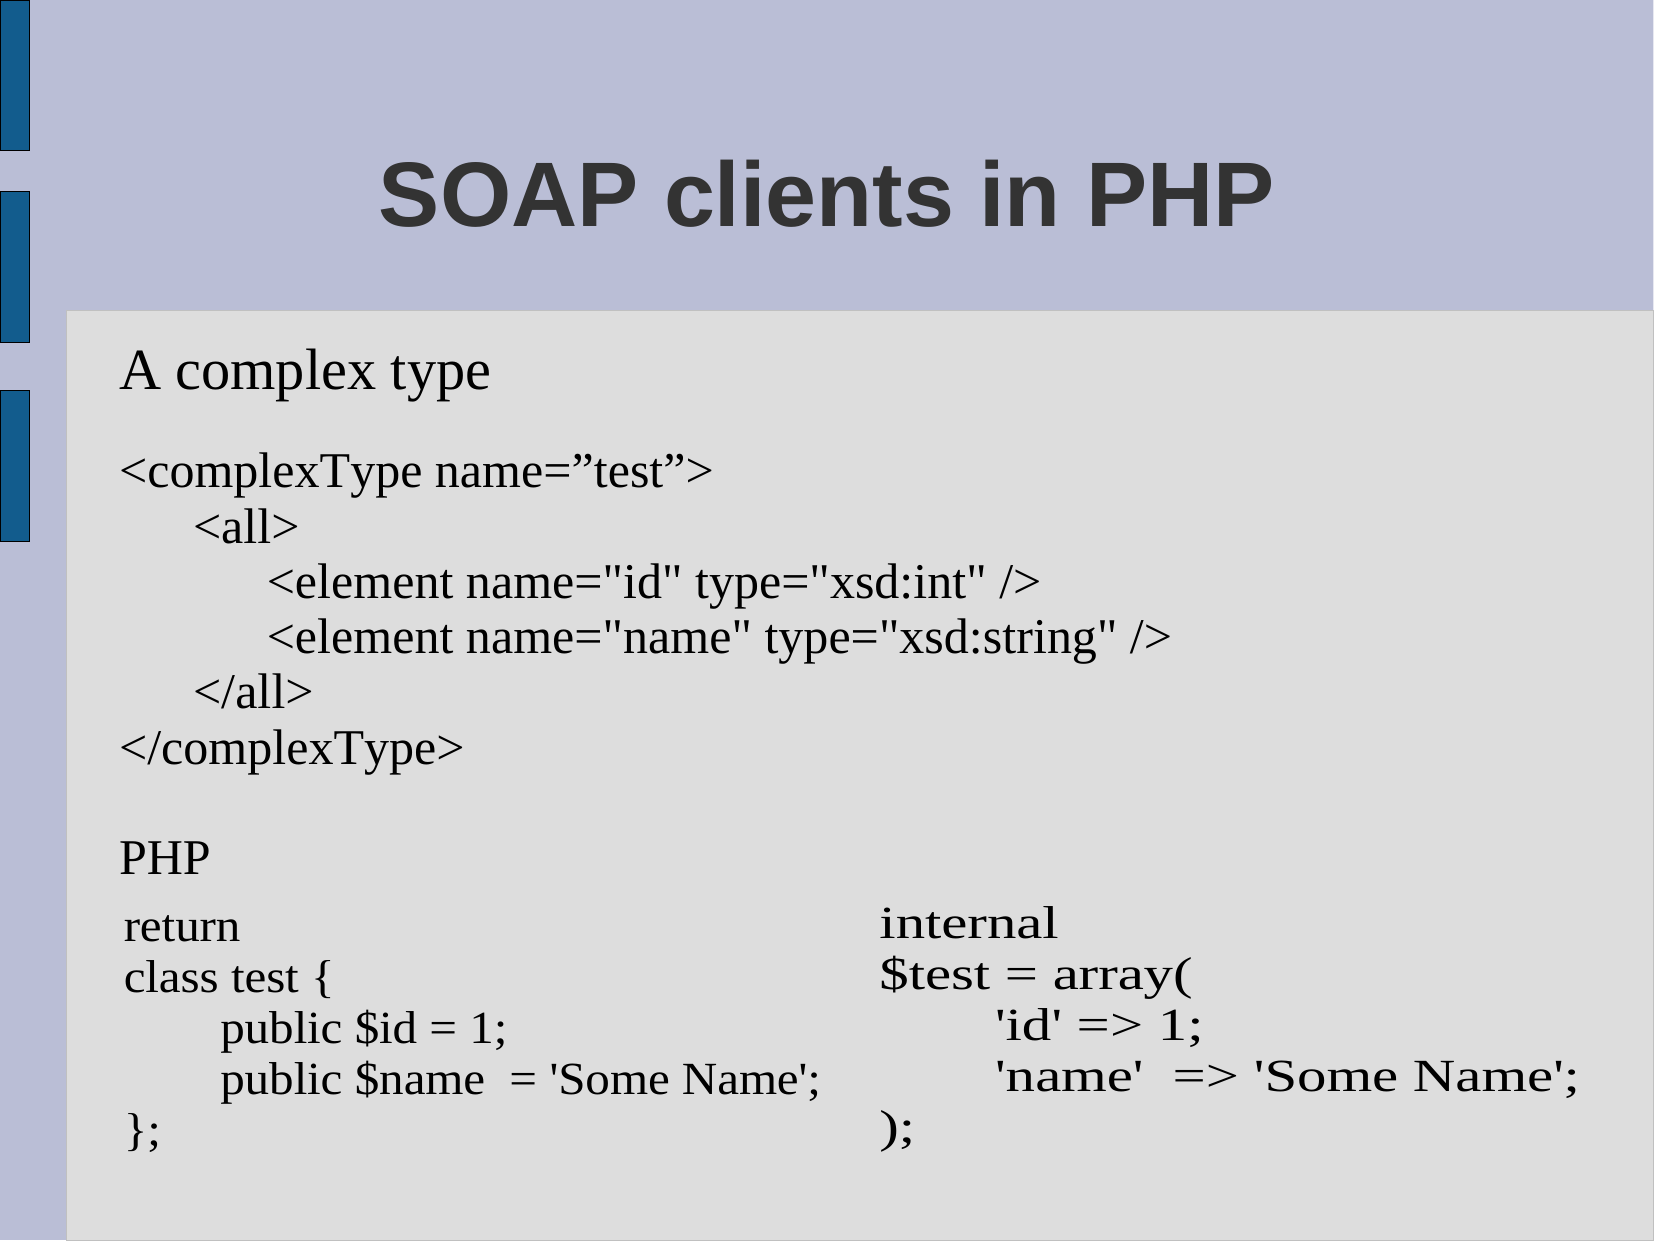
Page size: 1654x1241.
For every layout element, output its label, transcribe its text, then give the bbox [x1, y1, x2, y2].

text_box A complex type <complexType name=”test”> <all> <element name="id" type="xsd:int" /> <element name="name" type="xsd:string" /> </all> </complexType> PHP [119, 337, 1608, 886]
text_box return class test { public $id = 1; public $name = 'Some Name'; }; [123, 900, 828, 1206]
text_box internal $test = array( 'id' => 1; 'name' => 'Some Name'; ); [879, 897, 1584, 1204]
title SOAP clients in PHP [121, 91, 1534, 299]
